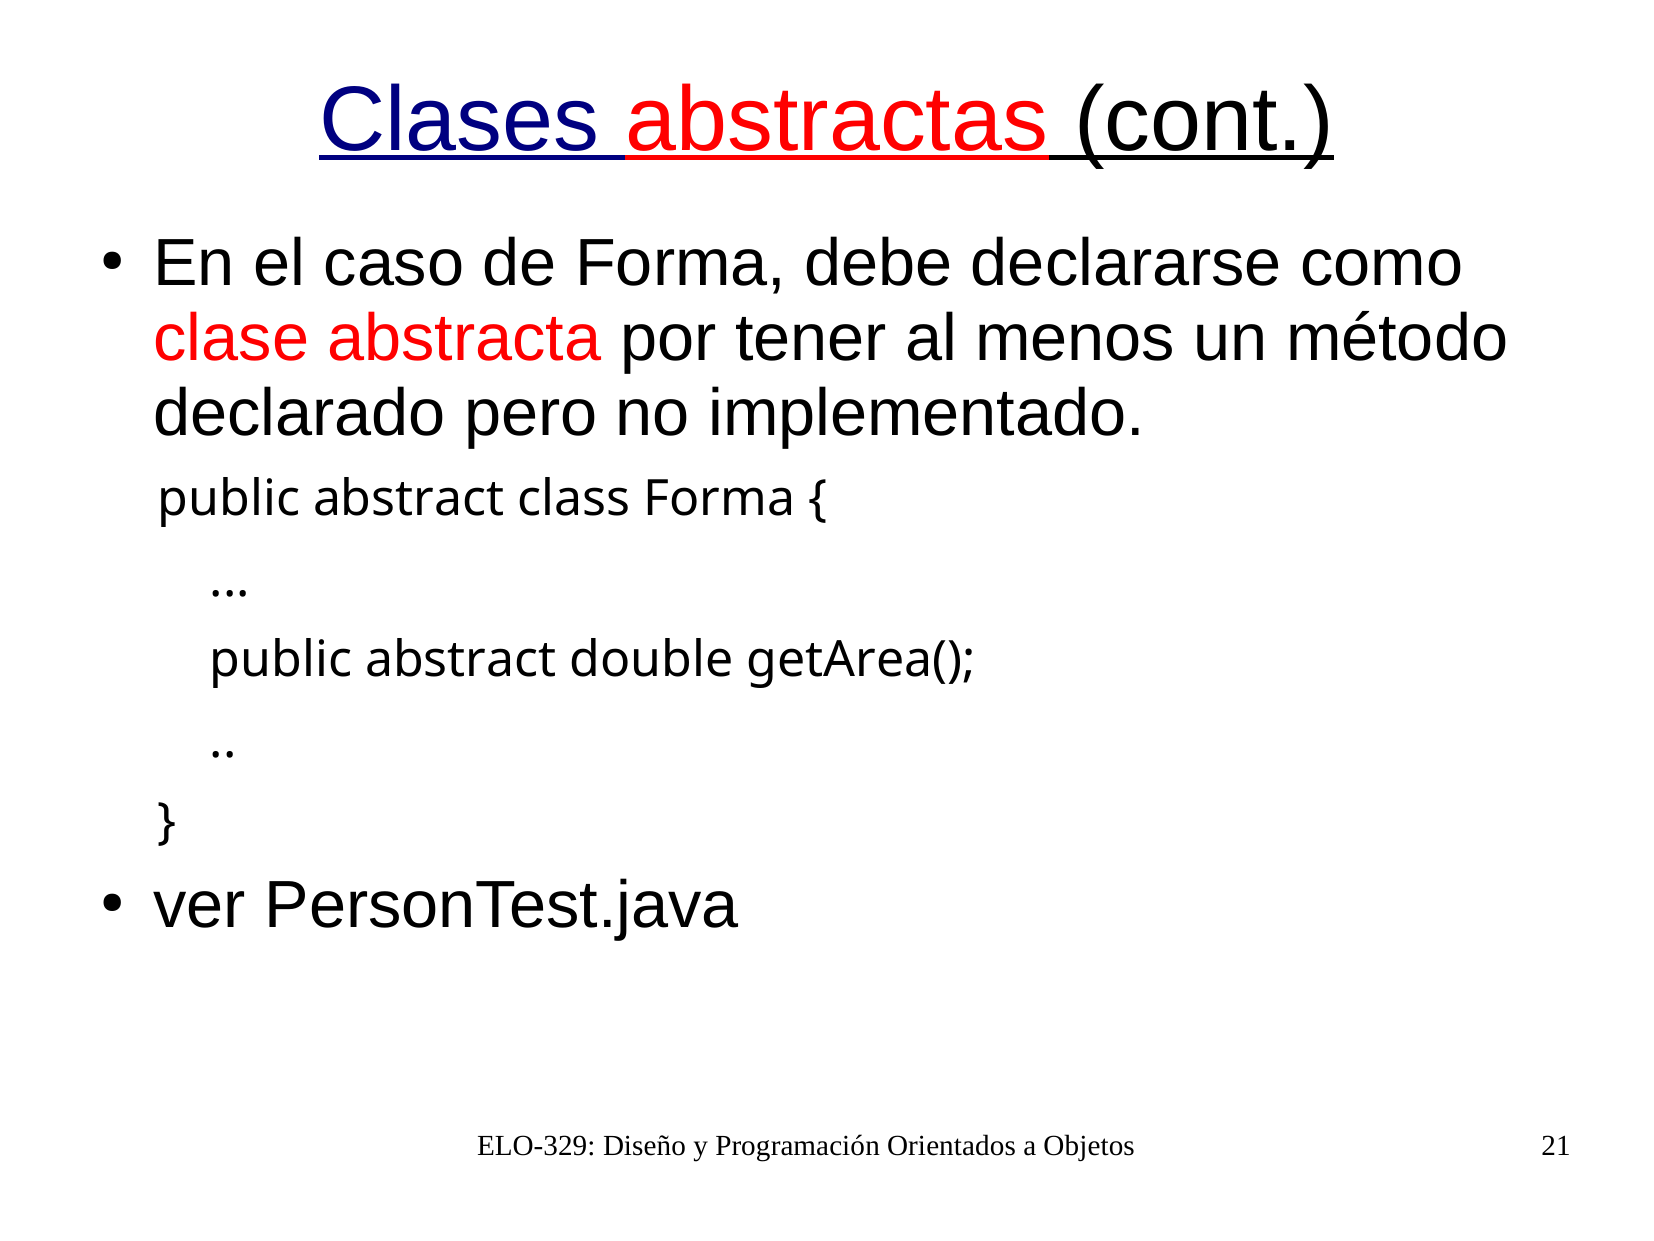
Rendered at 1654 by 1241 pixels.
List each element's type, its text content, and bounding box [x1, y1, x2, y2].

list En el caso de Forma, debe declararse como clase abstracta por tener al menos un método declarado pero no implementado. public abstract class Forma { ... public abstract double getArea(); .. } ver PersonTest.java [82, 225, 1571, 1126]
title Clases abstractas (cont.)‏ [82, 49, 1571, 188]
